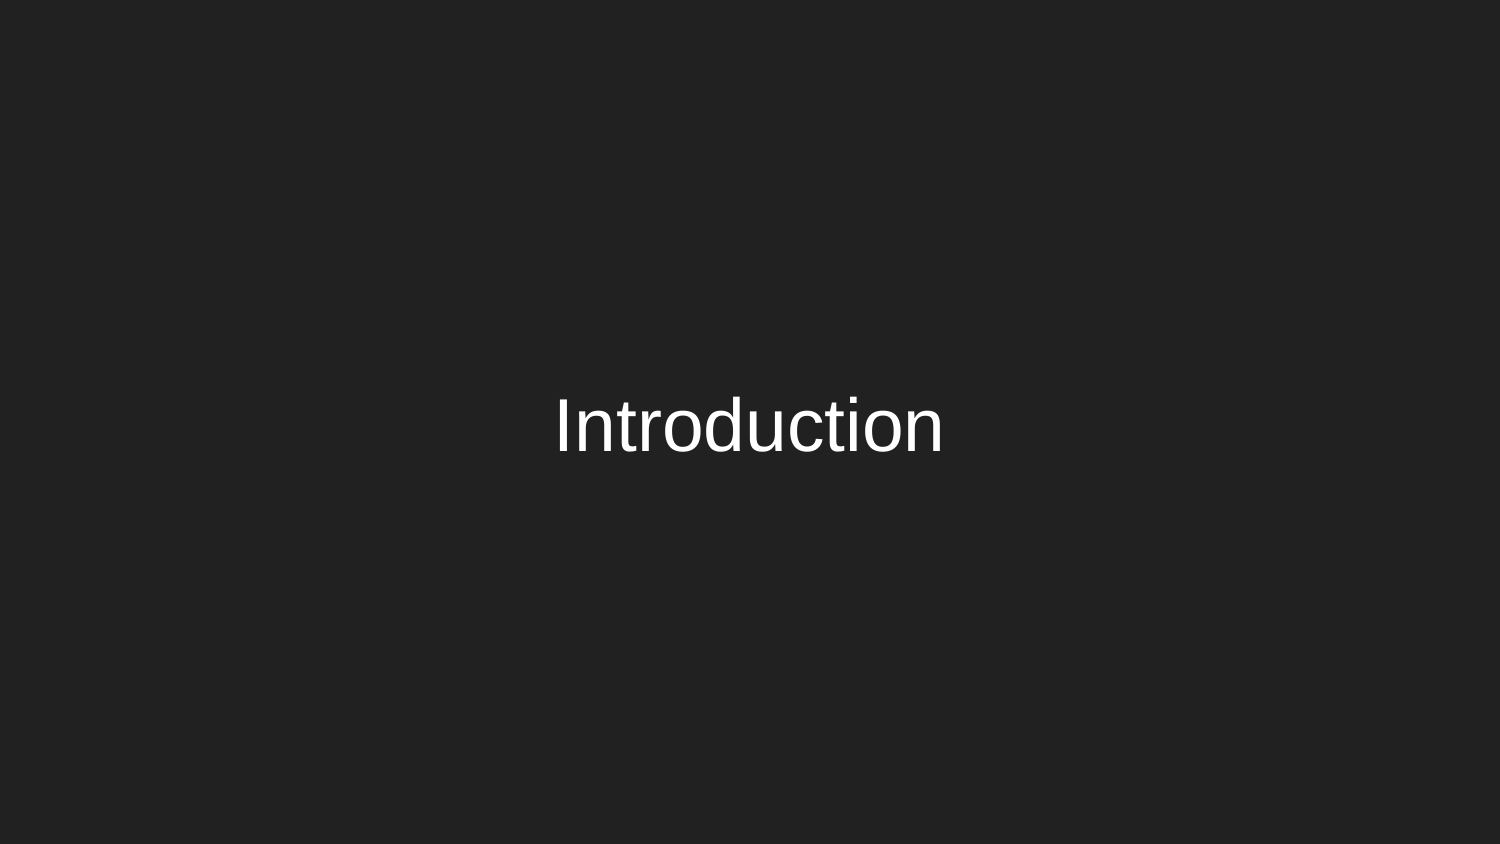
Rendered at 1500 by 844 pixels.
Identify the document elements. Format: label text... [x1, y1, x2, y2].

title Introduction [51, 352, 1449, 491]
